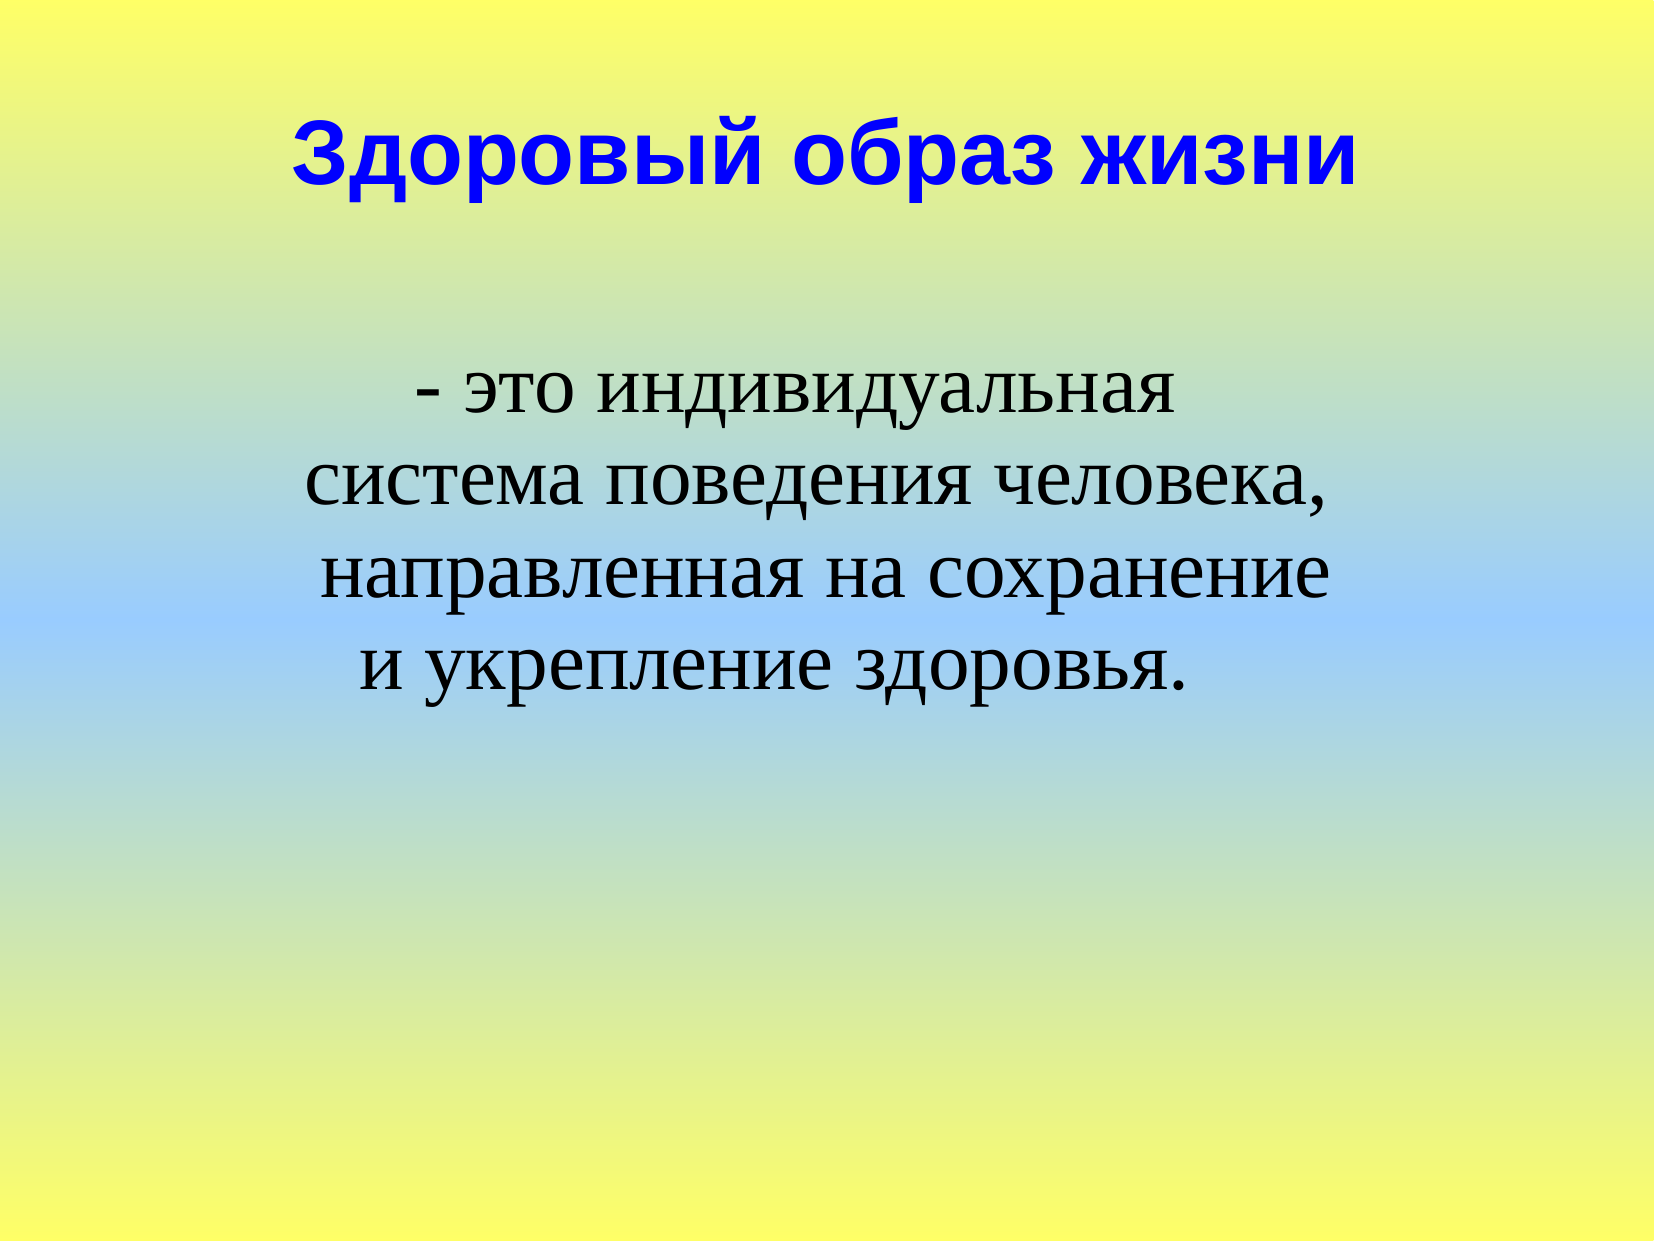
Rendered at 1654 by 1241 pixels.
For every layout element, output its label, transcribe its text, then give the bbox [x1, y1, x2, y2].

title Здоровый образ жизни [82, 49, 1571, 257]
text_box - это индивидуальная система поведения человека, направленная на сохранение и укрепление здоровья. [0, 476, 1654, 808]
